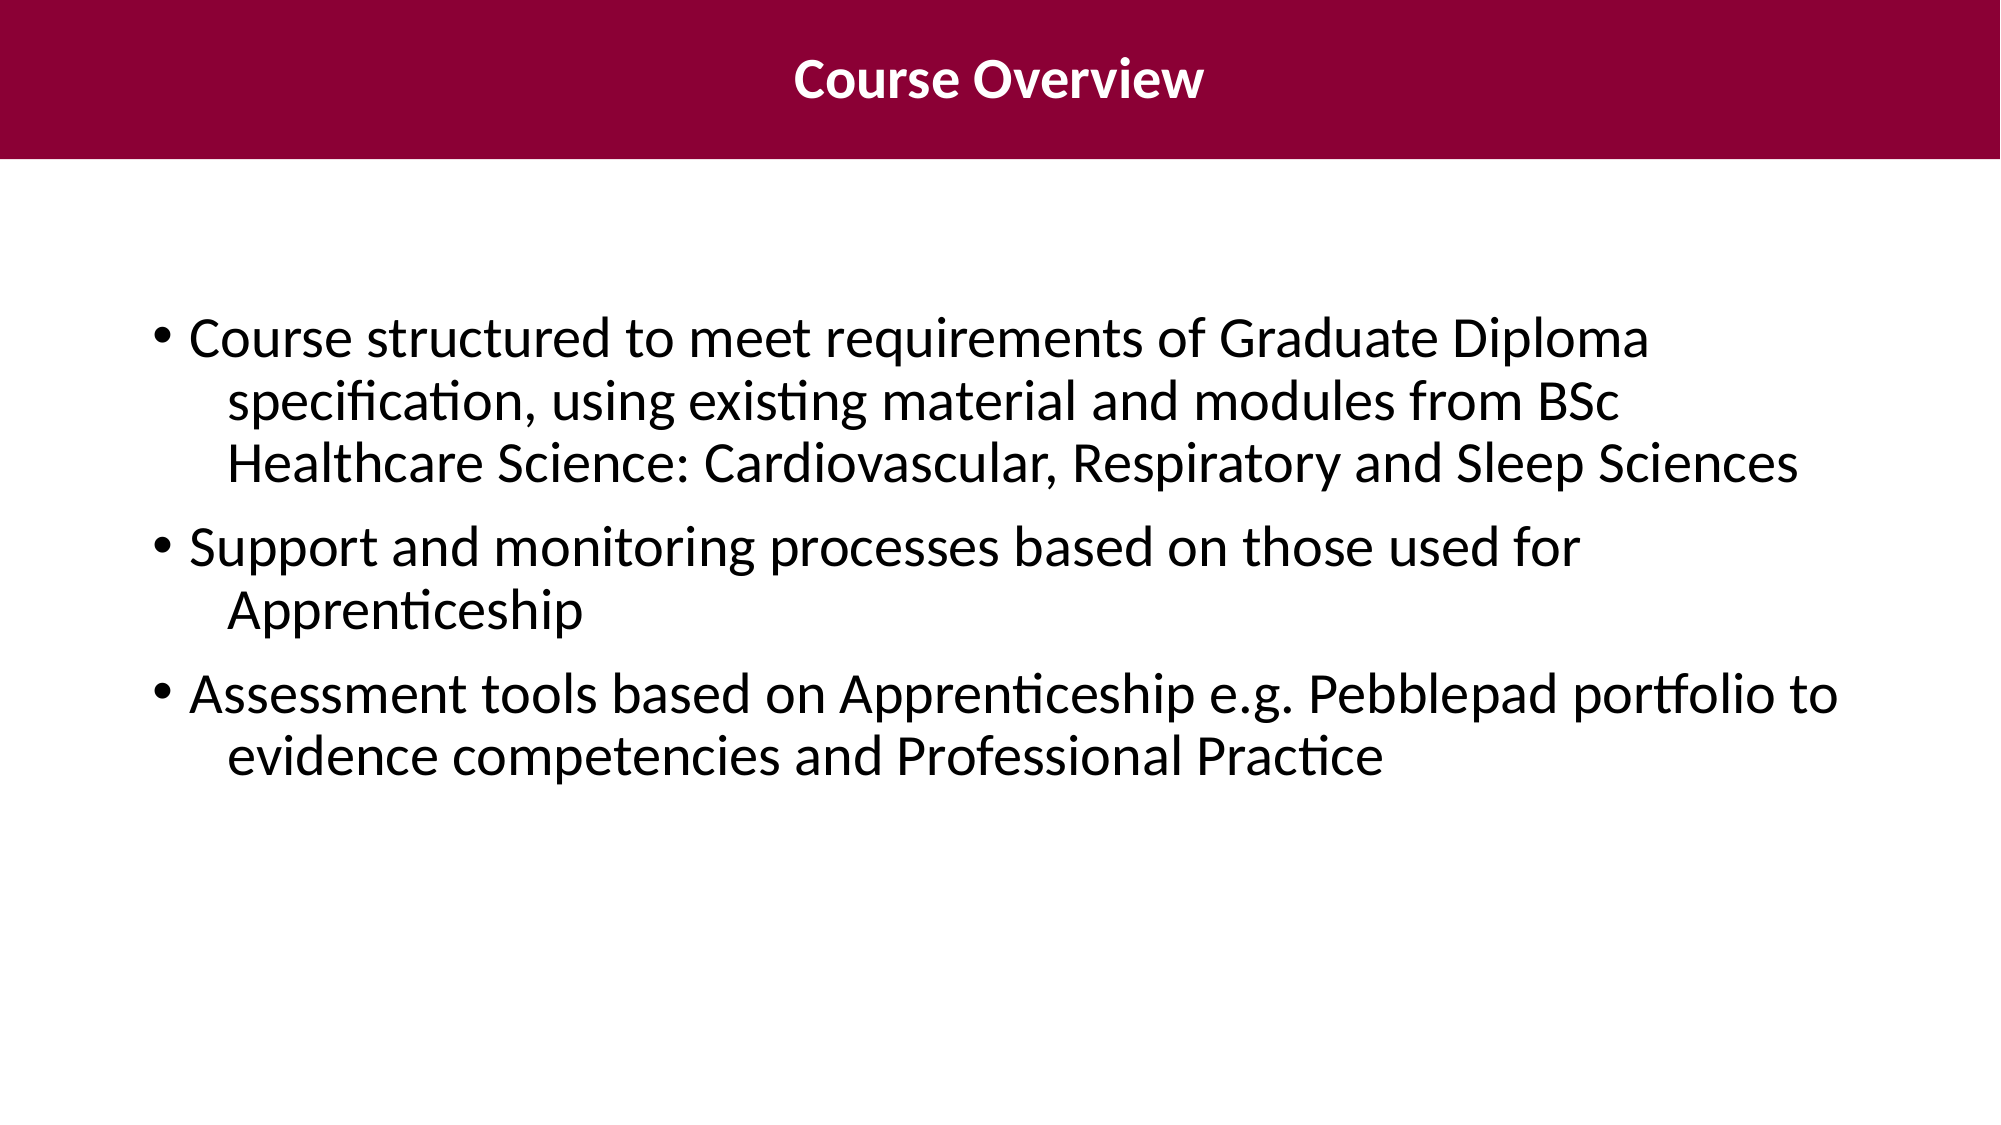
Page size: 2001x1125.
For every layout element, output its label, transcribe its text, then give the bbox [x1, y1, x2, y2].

text_box Course Overview [0, 0, 2000, 160]
list Course structured to meet requirements of Graduate Diploma specification, using existing material and modules from BSc Healthcare Science: Cardiovascular, Respiratory and Sleep Sciences Support and monitoring processes based on those used for Apprenticeship Assessment tools based on Apprenticeship e.g. Pebblepad portfolio to evidence competencies and Professional Practice [137, 299, 1863, 1014]
